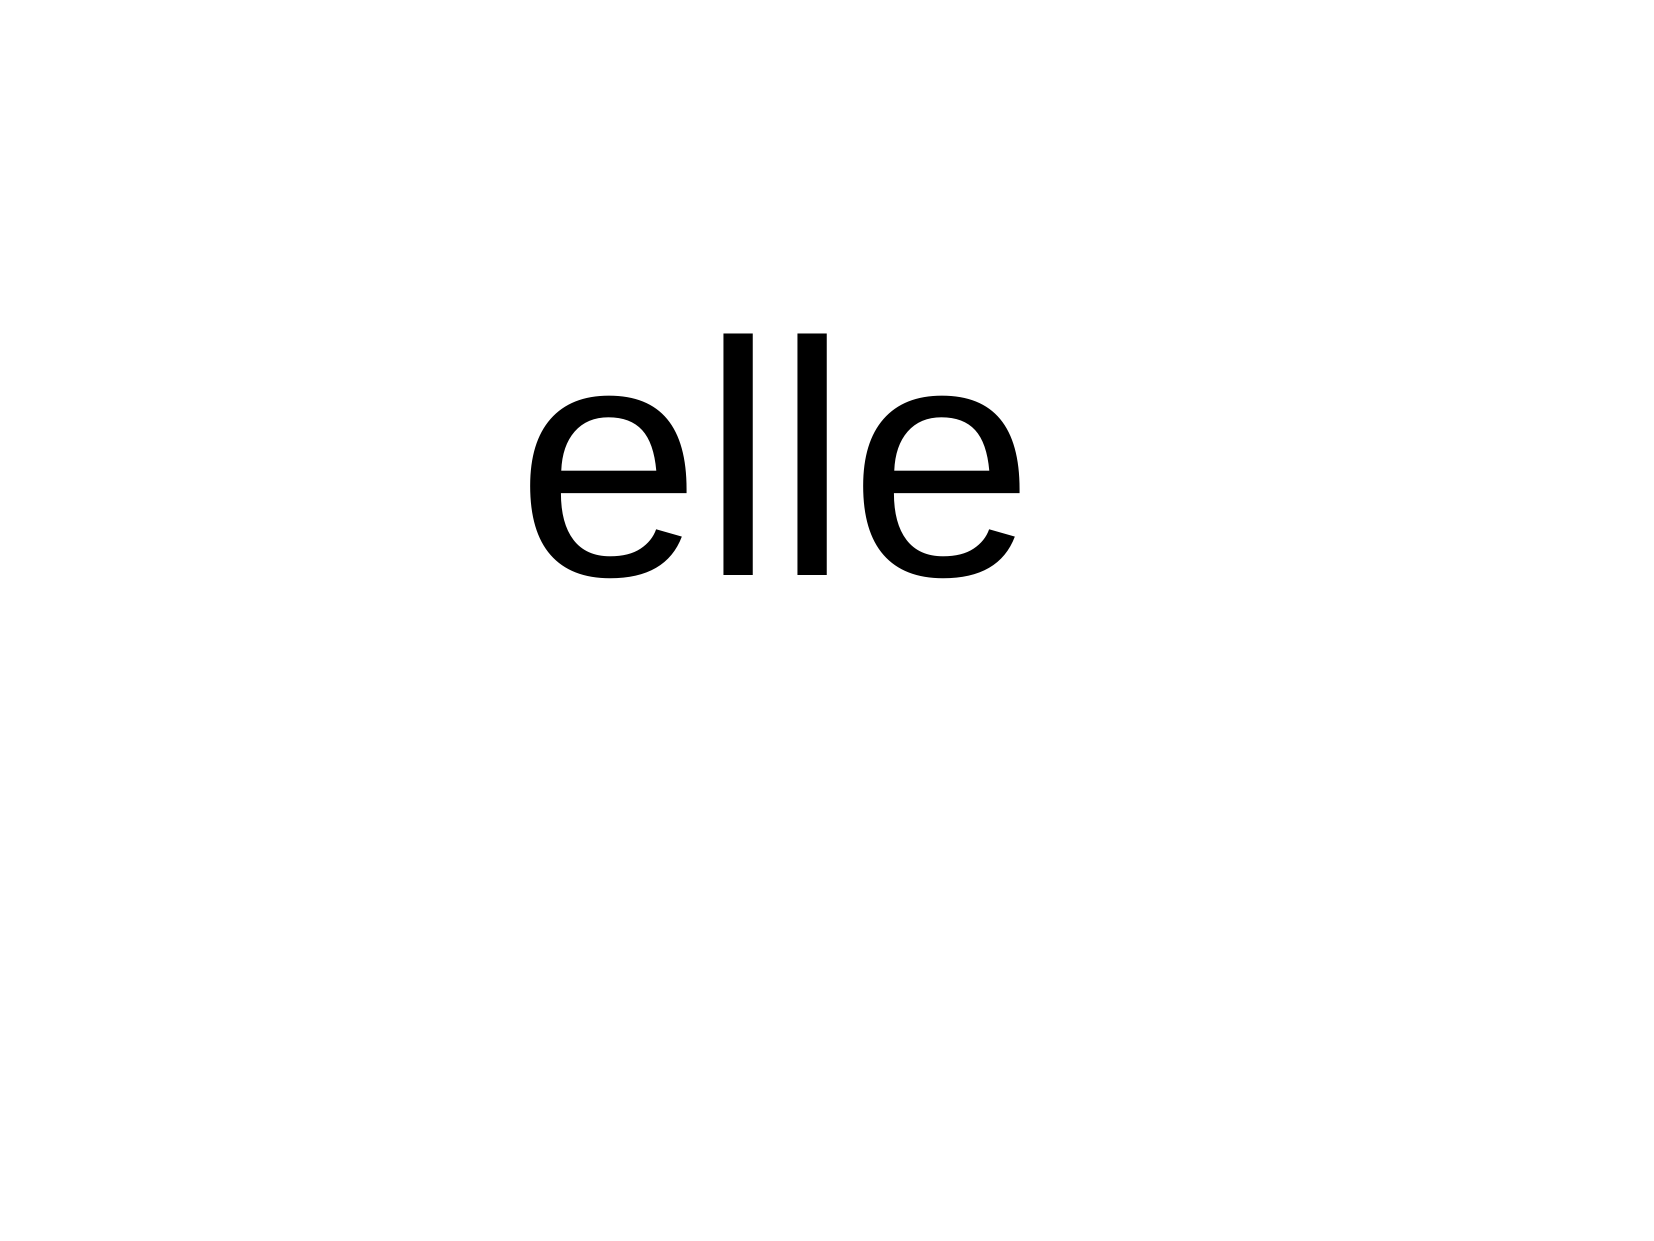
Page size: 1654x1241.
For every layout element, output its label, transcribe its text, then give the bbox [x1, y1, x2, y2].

text_box elle [501, 265, 1447, 653]
